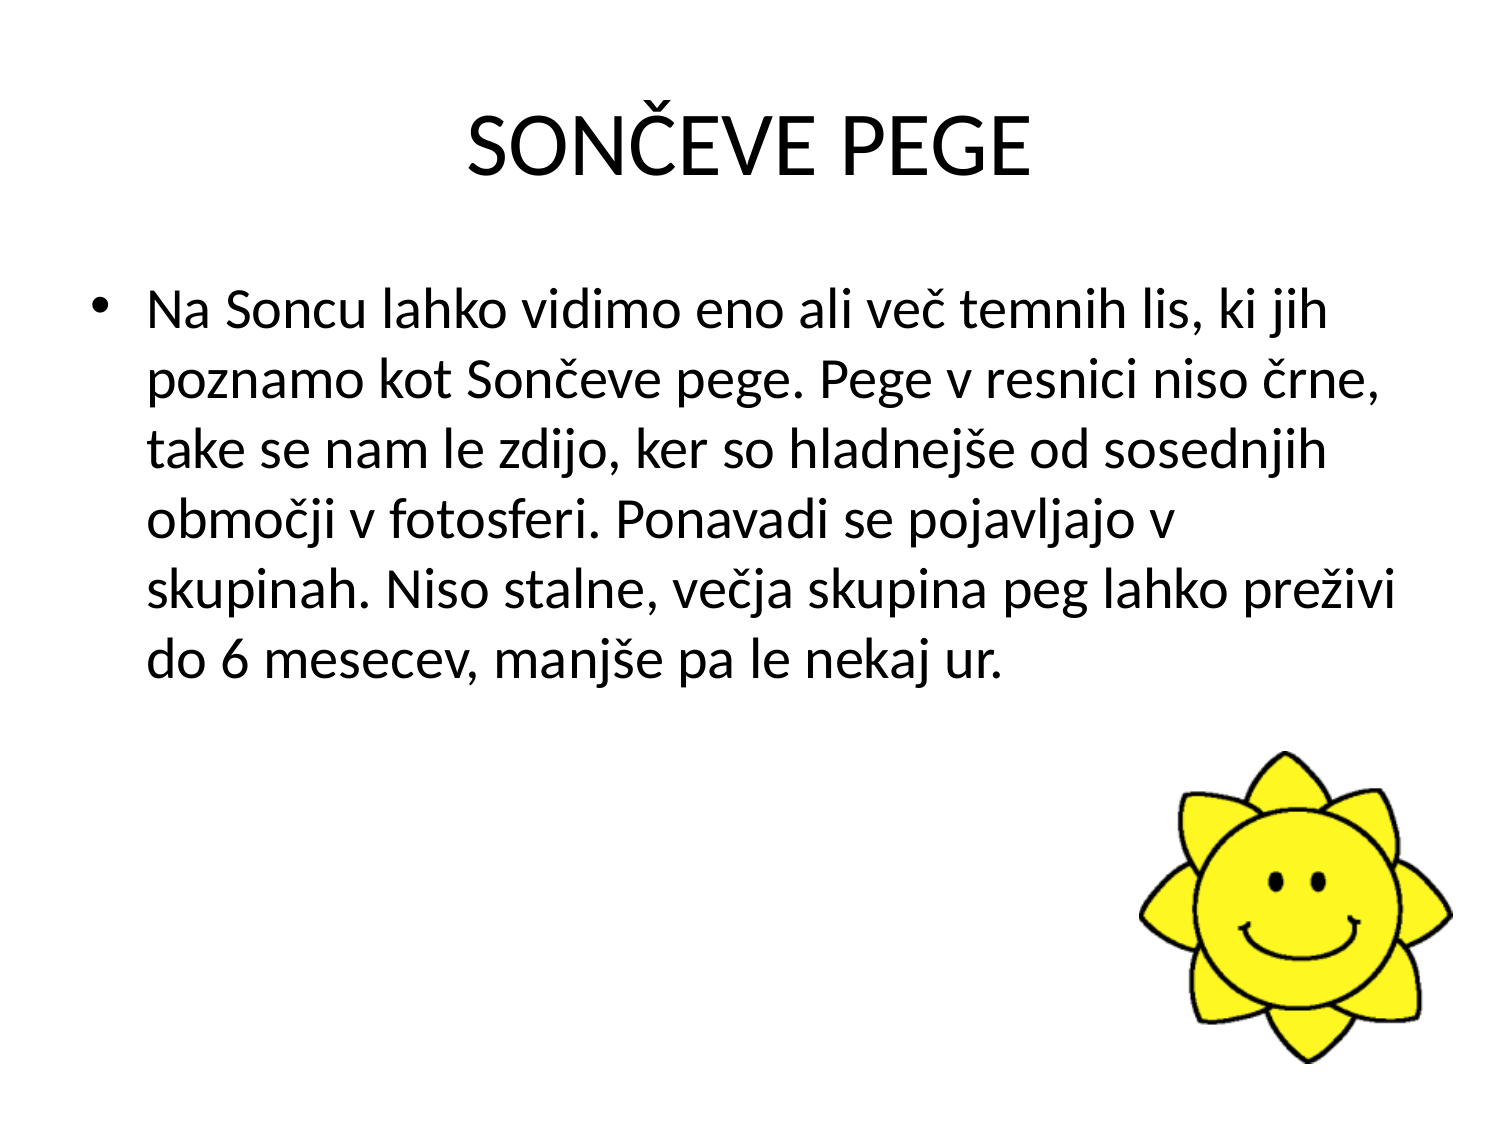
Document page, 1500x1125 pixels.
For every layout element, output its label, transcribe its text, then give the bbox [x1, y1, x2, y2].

title SONČEVE PEGE [75, 45, 1425, 233]
list Na Soncu lahko vidimo eno ali več temnih lis, ki jih poznamo kot Sončeve pege. Pege v resnici niso črne, take se nam le zdijo, ker so hladnejše od sosednjih območji v fotosferi. Ponavadi se pojavljajo v skupinah. Niso stalne, večja skupina peg lahko preživi do 6 mesecev, manjše pa le nekaj ur. [75, 262, 1425, 1005]
picture [1139, 751, 1453, 1064]
